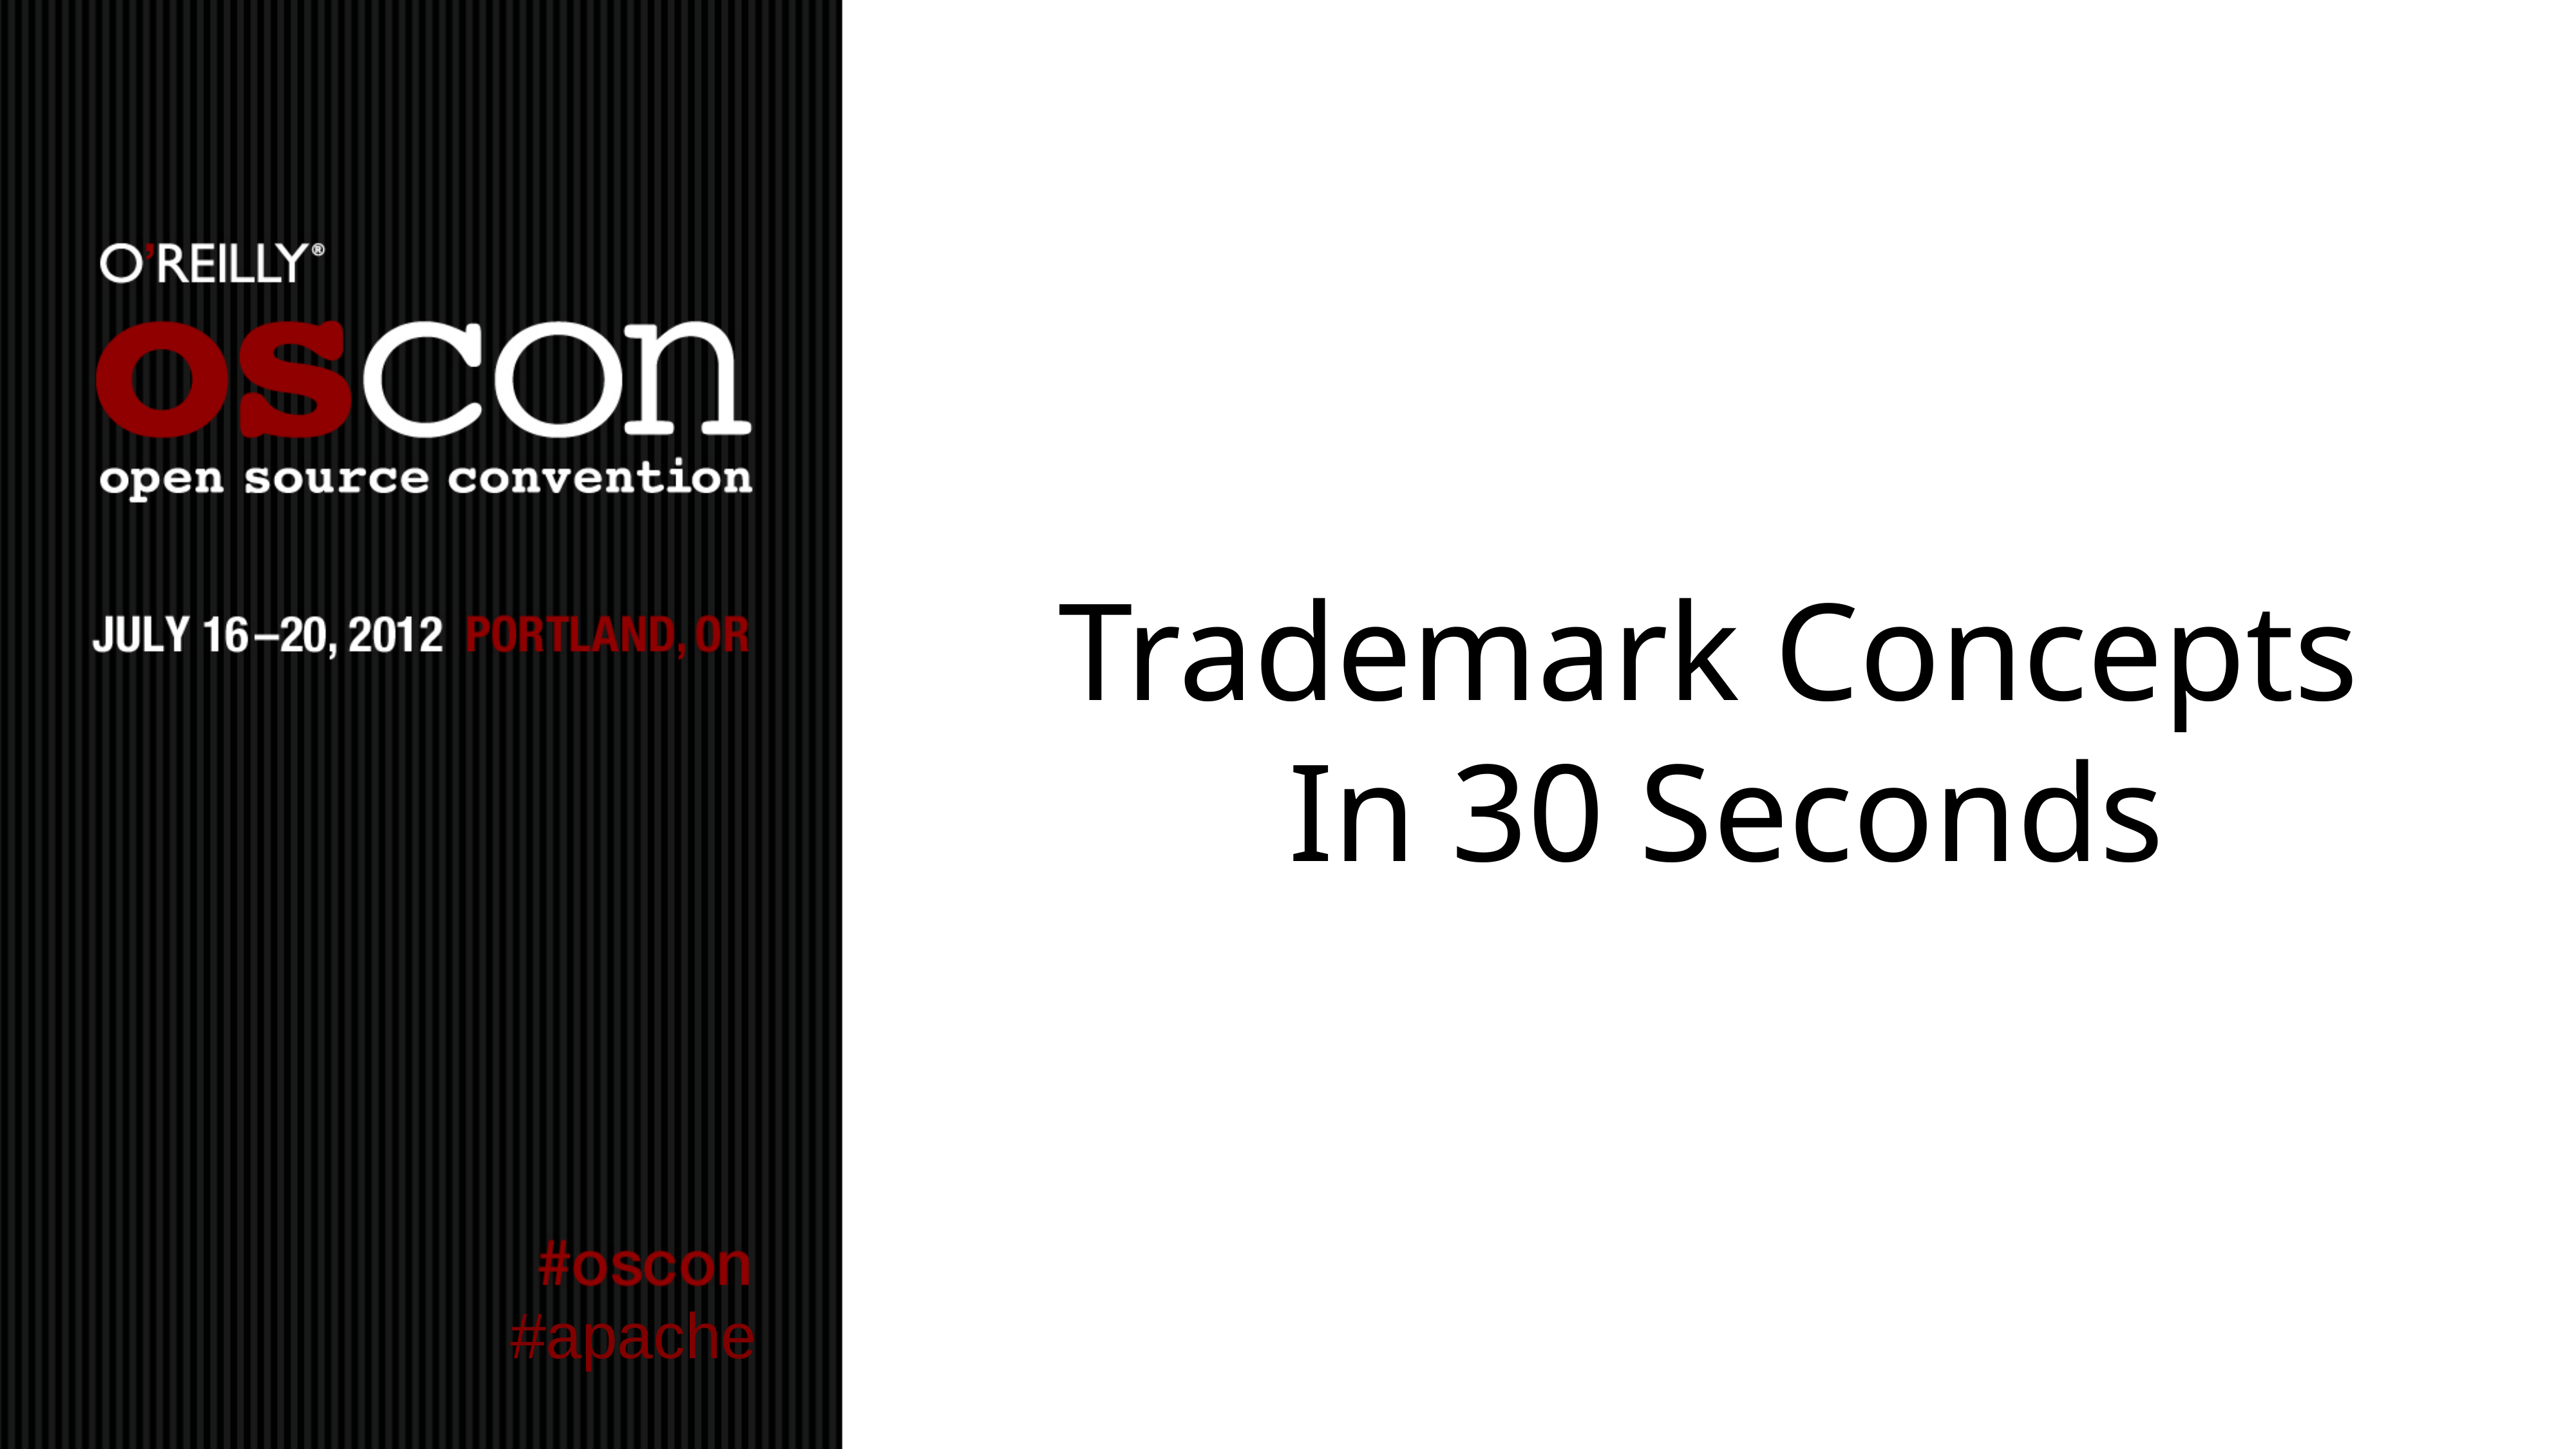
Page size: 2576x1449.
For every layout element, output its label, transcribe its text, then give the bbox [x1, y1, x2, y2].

title Trademark Concepts In 30 Seconds [916, 265, 2536, 894]
text_box #apache [483, 1289, 797, 1377]
picture [0, 0, 2576, 1449]
